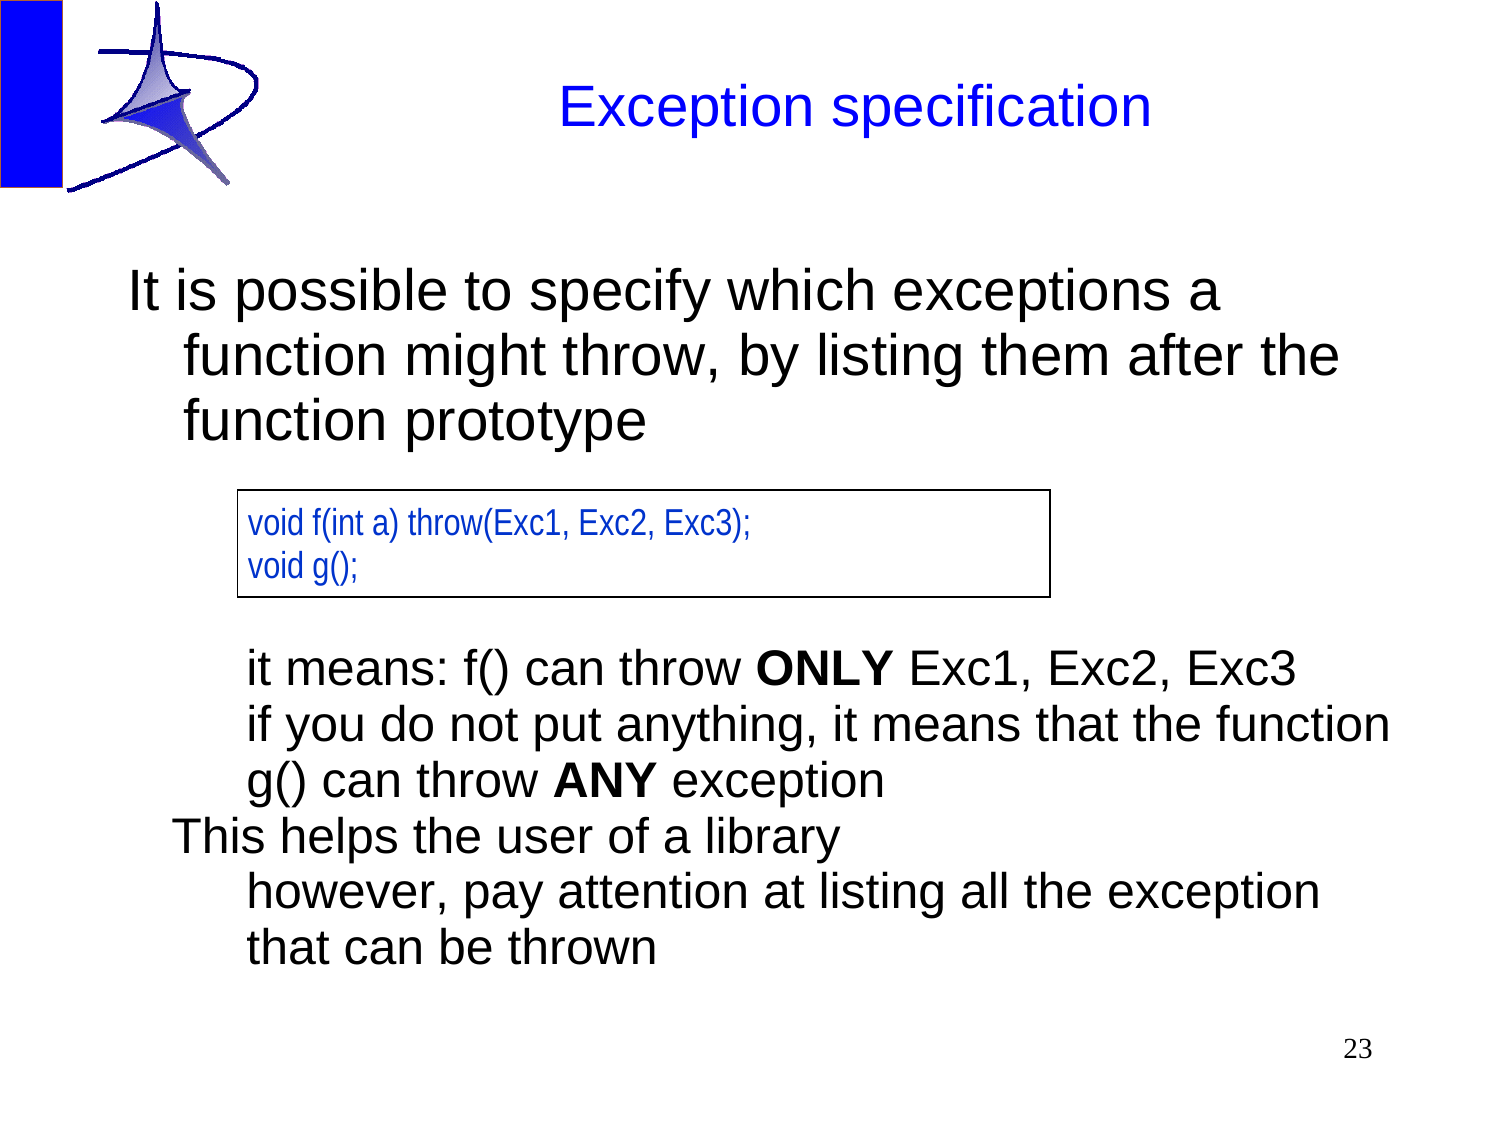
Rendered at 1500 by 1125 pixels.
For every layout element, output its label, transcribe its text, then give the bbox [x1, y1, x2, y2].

text_box void f(int a) throw(Exc1, Exc2, Exc3); void g(); [237, 490, 1051, 598]
text_box it means: f() can throw ONLY Exc1, Exc2, Exc3 if you do not put anything, it means that the function g() can throw ANY exception This helps the user of a library however, pay attention at listing all the exception that can be thrown [156, 632, 1432, 1058]
list It is possible to specify which exceptions a function might throw, by listing them after the function prototype [112, 249, 1450, 501]
picture [62, 0, 263, 197]
title Exception specification [262, 24, 1450, 188]
